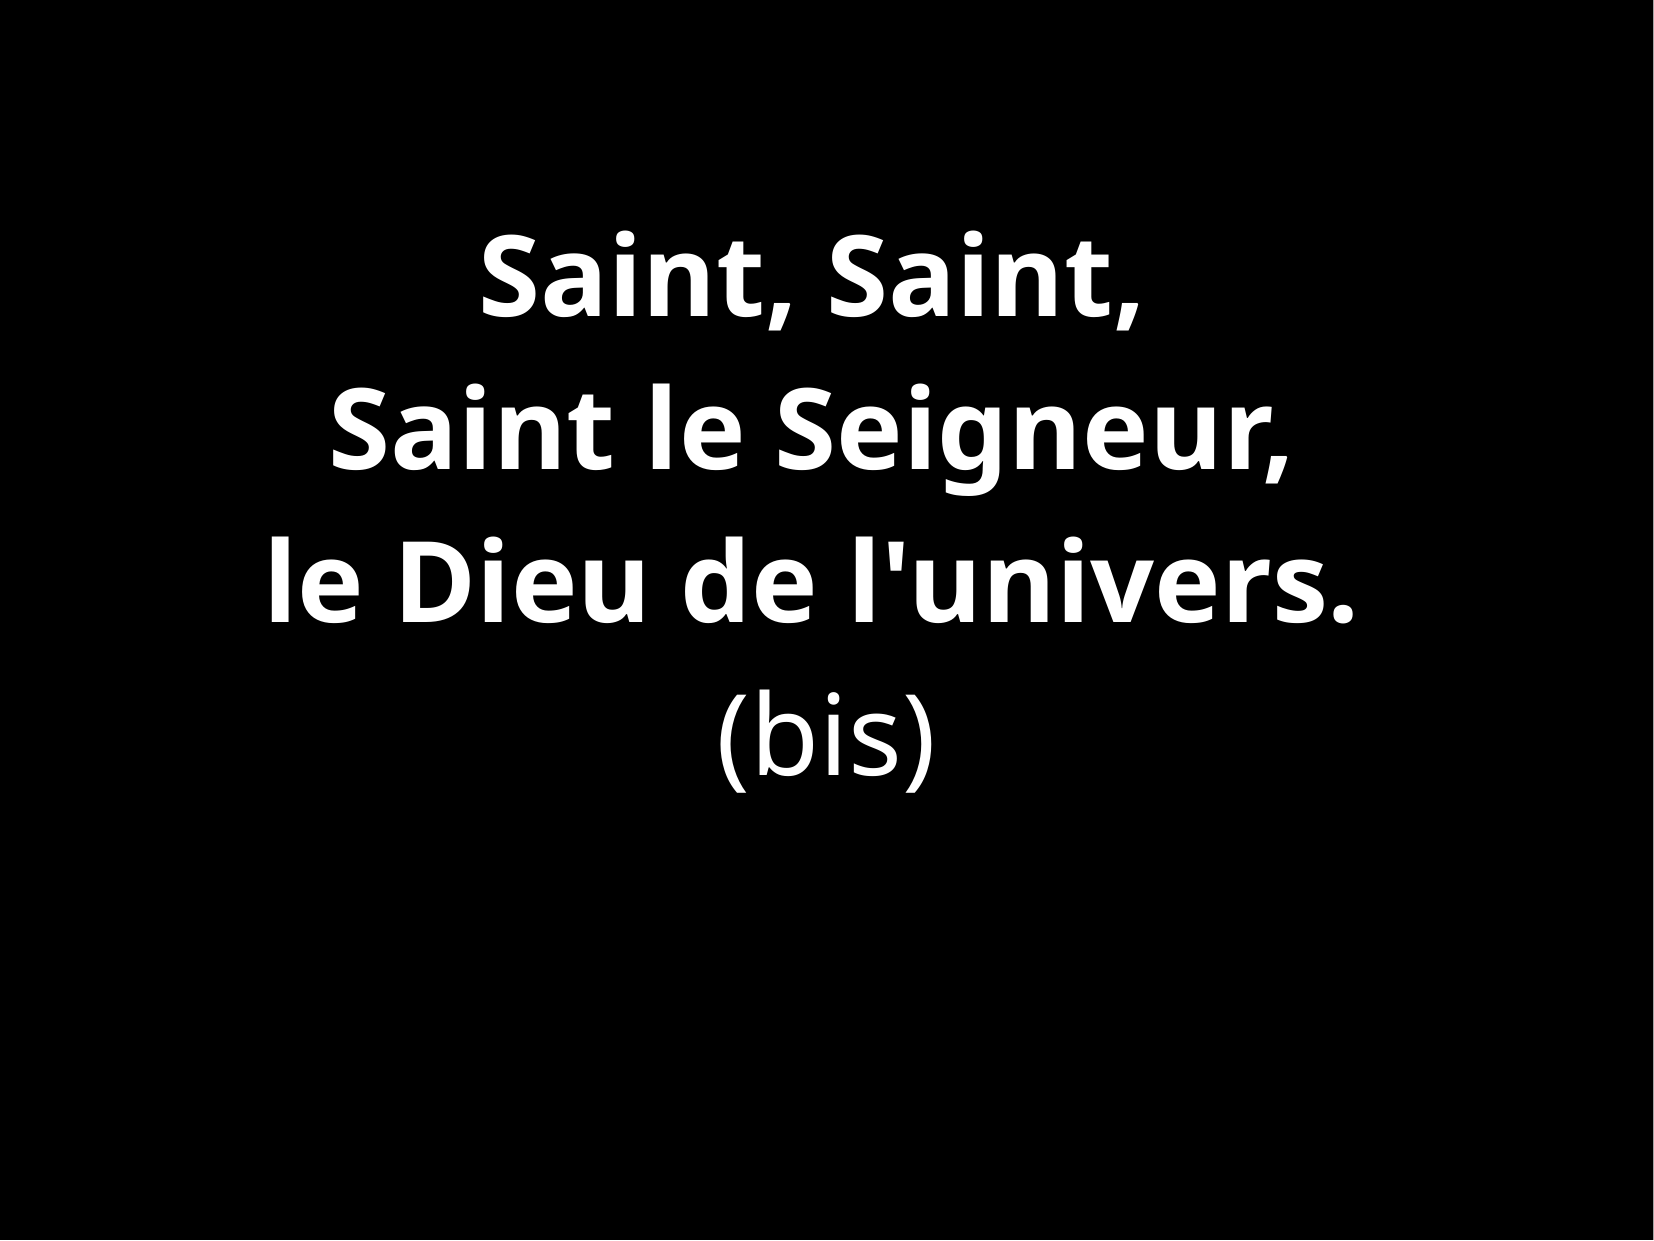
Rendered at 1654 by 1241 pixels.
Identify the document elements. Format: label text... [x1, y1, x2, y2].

subtitle Saint, Saint, Saint le Seigneur, le Dieu de l'univers. (bis) [0, 0, 1654, 1207]
